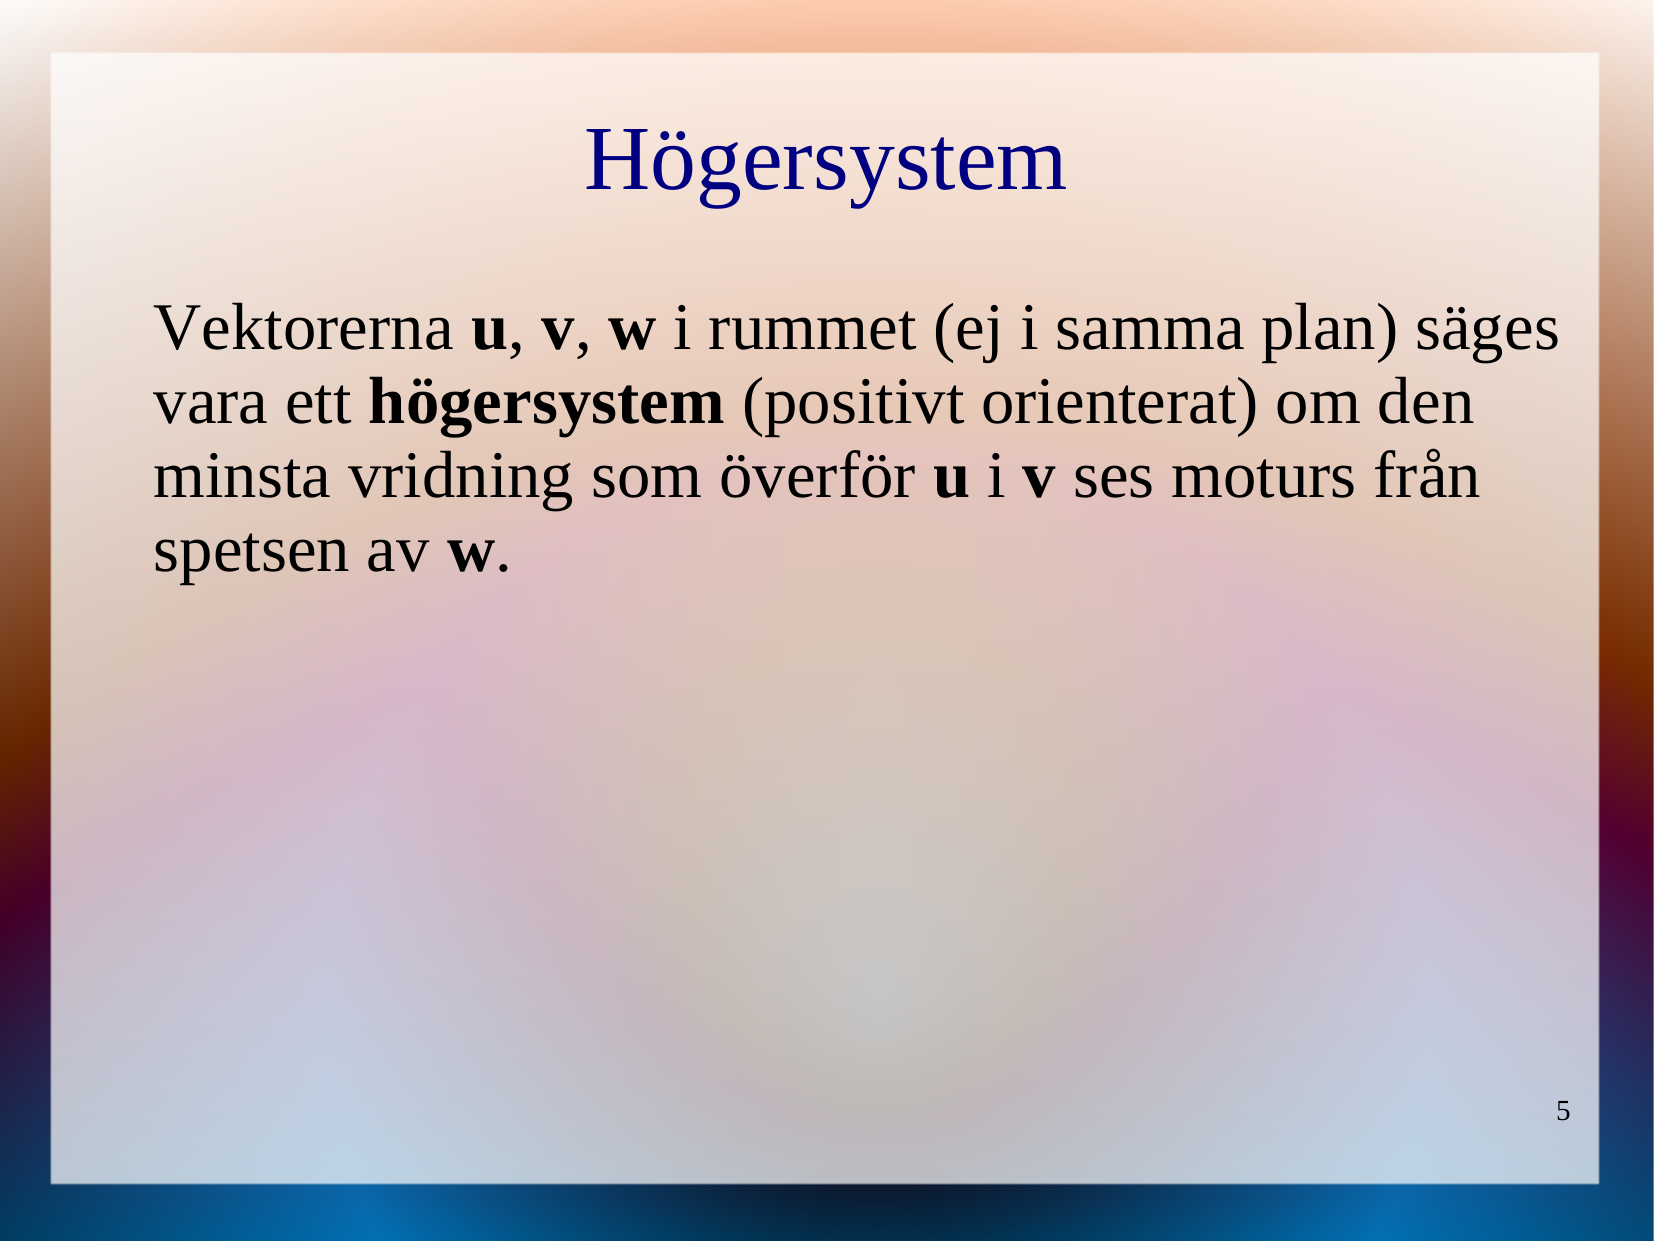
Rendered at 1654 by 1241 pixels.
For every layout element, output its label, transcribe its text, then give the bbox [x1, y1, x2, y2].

list Vektorerna u, v, w i rummet (ej i samma plan) säges vara ett högersystem (positivt orienterat) om den minsta vridning som överför u i v ses moturs från spetsen av w. [82, 290, 1571, 1109]
picture [0, 0, 1654, 1241]
title Högersystem [82, 62, 1571, 255]
